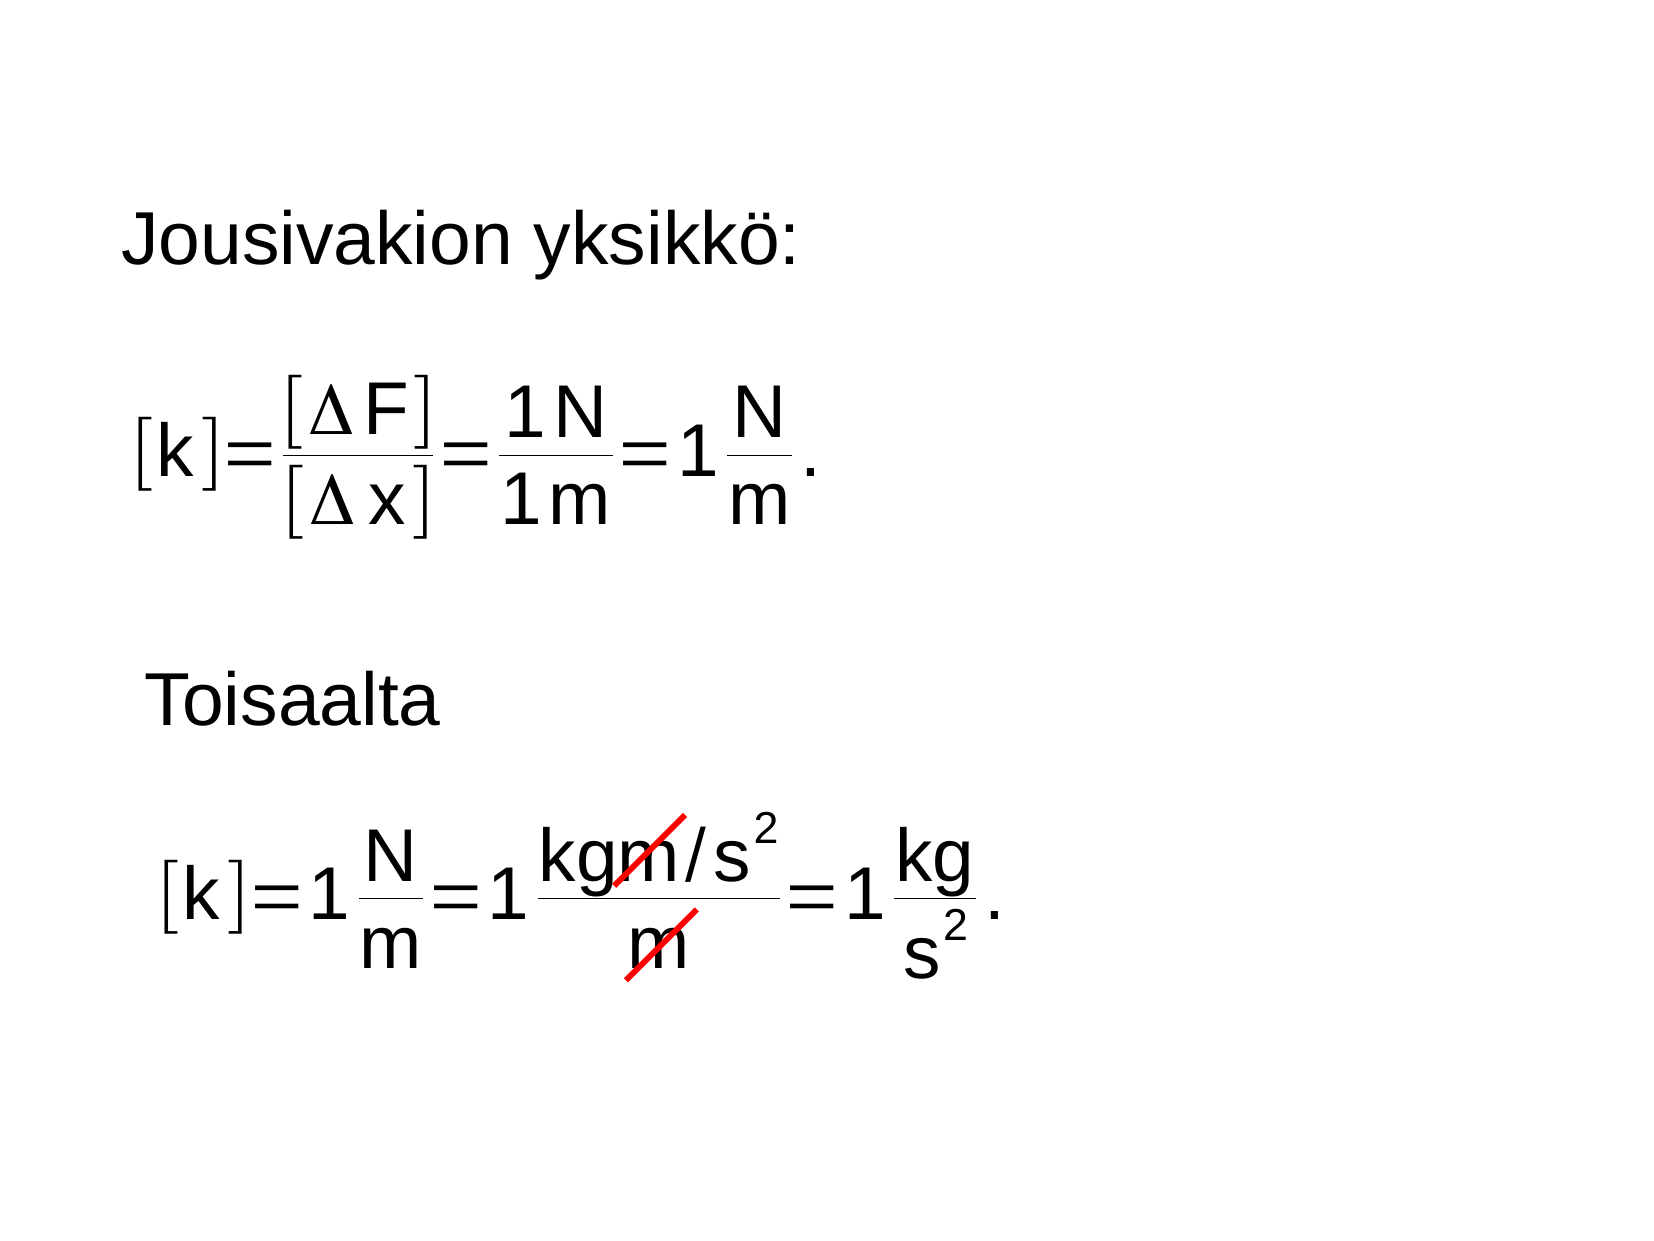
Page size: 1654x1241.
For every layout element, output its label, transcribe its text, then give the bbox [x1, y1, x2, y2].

chart [153, 803, 1012, 995]
text_box Toisaalta [129, 649, 456, 749]
chart [127, 367, 827, 544]
text_box Jousivakion yksikkö: [106, 188, 816, 288]
